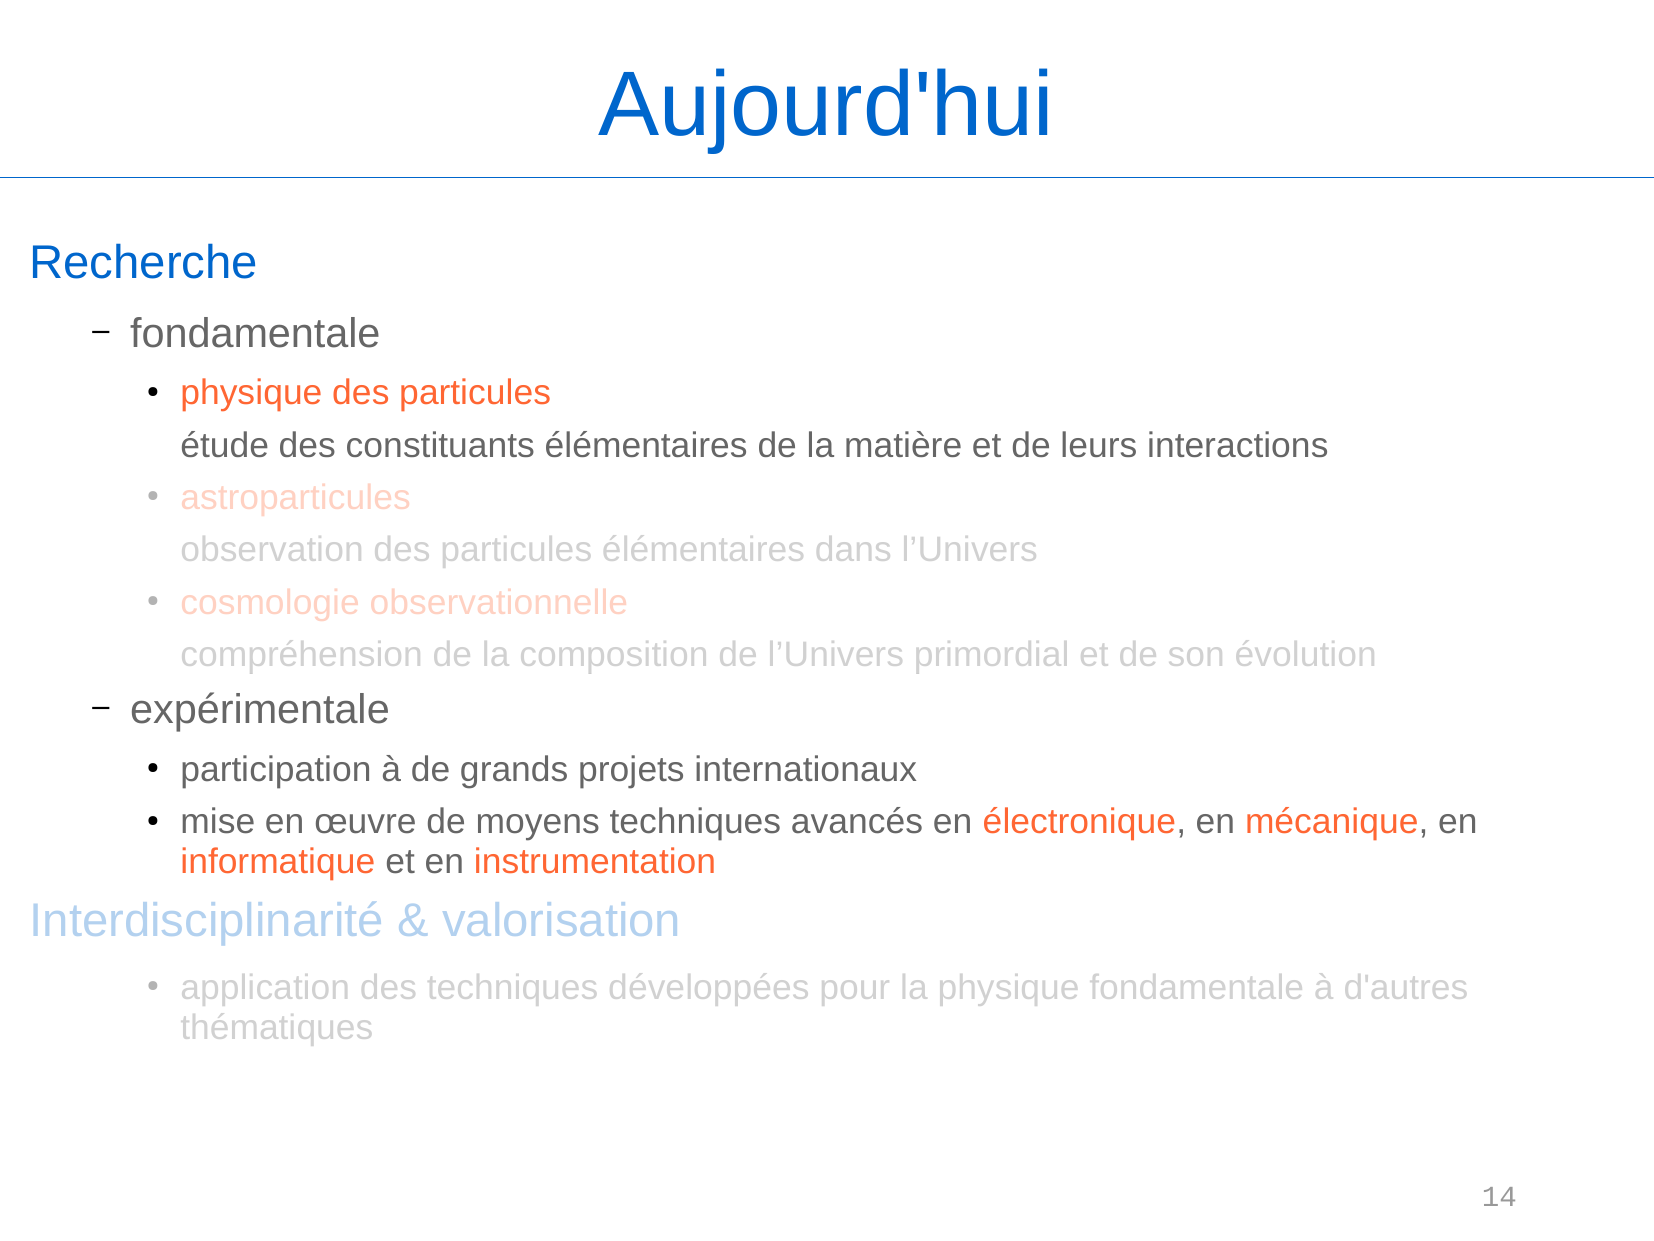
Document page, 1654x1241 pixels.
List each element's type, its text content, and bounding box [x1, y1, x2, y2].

title Aujourd'hui [29, 29, 1625, 178]
list Recherche fondamentale physique des particules étude des constituants élémentaires de la matière et de leurs interactions astroparticules observation des particules élémentaires dans l’Univers cosmologie observationnelle compréhension de la composition de l’Univers primordial et de son évolution expérimentale participation à de grands projets internationaux mise en œuvre de moyens techniques avancés en électronique, en mécanique, en informatique et en instrumentation Interdisciplinarité & valorisation application des techniques développées pour la physique fondamentale à d'autres thématiques [29, 674, 1625, 885]
text_box [0, 457, 1654, 674]
text_box [0, 885, 1654, 1152]
list Recherche fondamentale physique des particules étude des constituants élémentaires de la matière et de leurs interactions astroparticules observation des particules élémentaires dans l’Univers cosmologie observationnelle compréhension de la composition de l’Univers primordial et de son évolution expérimentale participation à de grands projets internationaux mise en œuvre de moyens techniques avancés en électronique, en mécanique, en informatique et en instrumentation Interdisciplinarité & valorisation application des techniques développées pour la physique fondamentale à d'autres thématiques [29, 236, 1625, 457]
